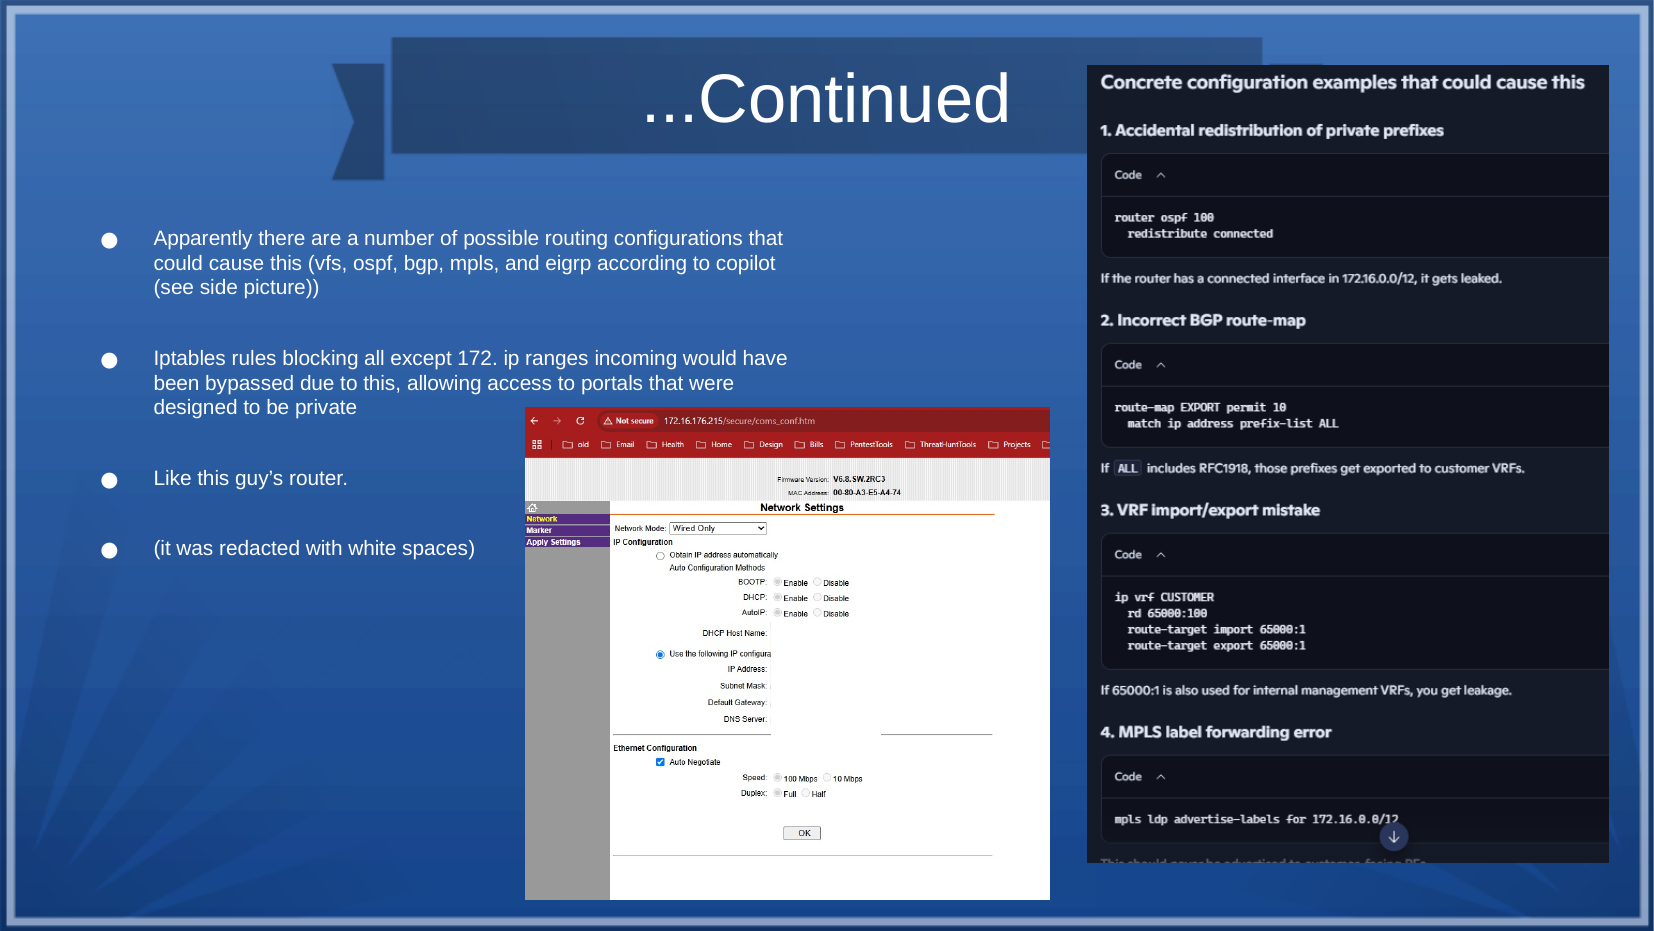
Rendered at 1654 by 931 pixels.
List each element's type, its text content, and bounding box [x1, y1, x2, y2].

picture [0, 0, 1654, 931]
title ...Continued [389, 35, 1264, 154]
list Apparently there are a number of possible routing configurations that could cause this (vfs, ospf, bgp, mpls, and eigrp according to copilot (see side picture)) Iptables rules blocking all except 172. ip ranges incoming would have been bypassed due to this, allowing access to portals that were designed to be private Like this guy’s router. (it was redacted with white spaces) [82, 224, 809, 848]
